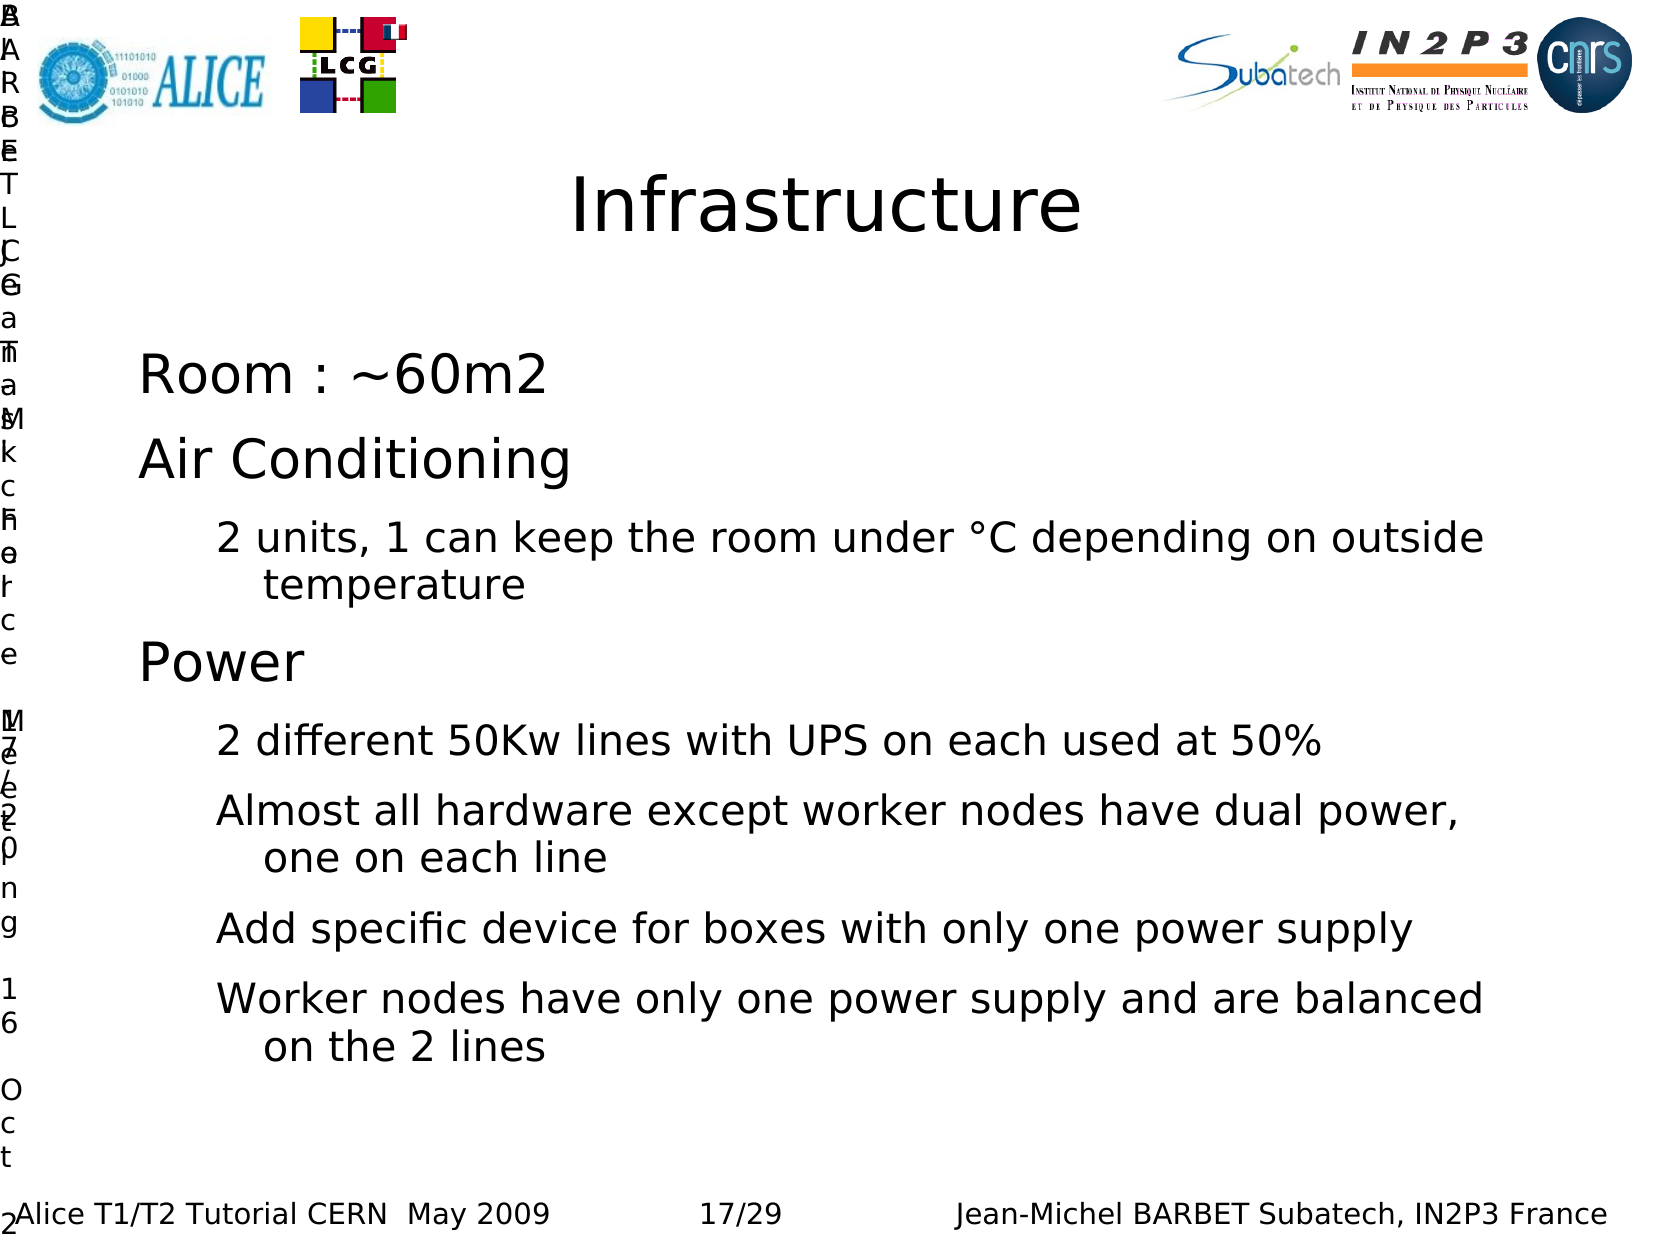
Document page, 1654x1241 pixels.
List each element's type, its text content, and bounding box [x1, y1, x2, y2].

picture [1350, 21, 1528, 102]
picture [1537, 17, 1632, 113]
picture [1162, 34, 1340, 102]
list Room : ~60m2 Air Conditioning 2 units, 1 can keep the room under °C depending on outside temperature Power 2 different 50Kw lines with UPS on each used at 50% Almost all hardware except worker nodes have dual power, one on each line Add specific device for boxes with only one power supply Worker nodes have only one power supply and are balanced on the 2 lines [121, 344, 1534, 1073]
title Infrastructure [121, 102, 1534, 310]
picture [37, 37, 276, 127]
picture [300, 17, 409, 102]
